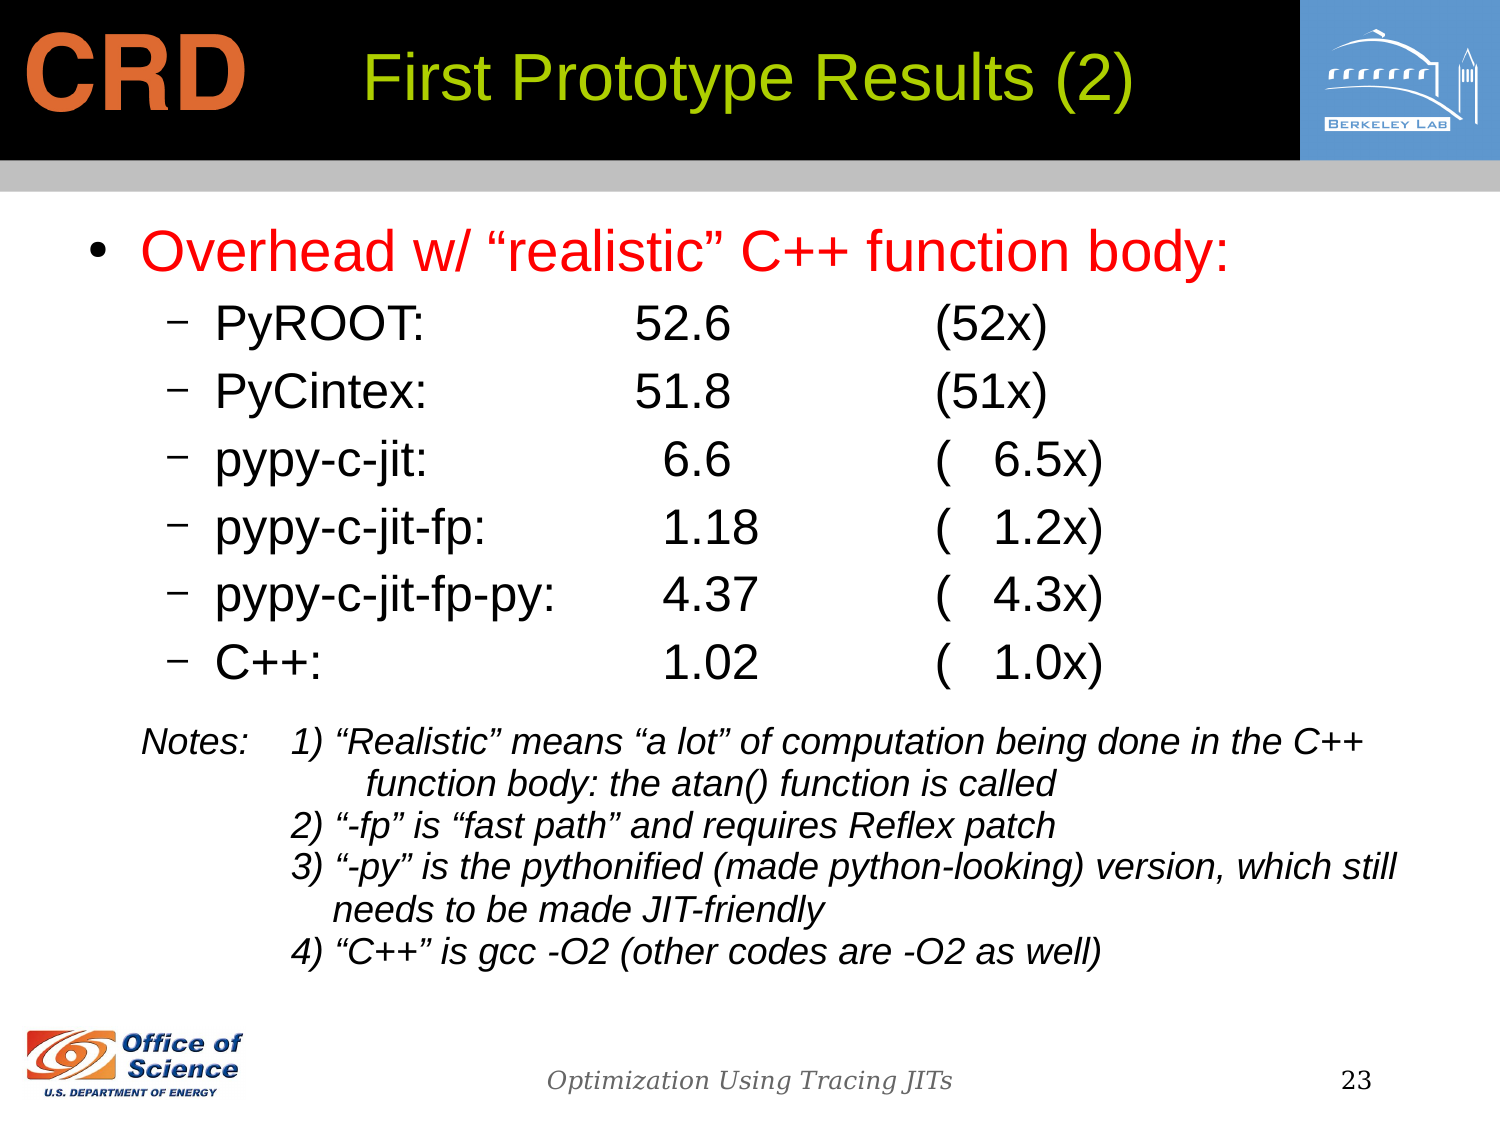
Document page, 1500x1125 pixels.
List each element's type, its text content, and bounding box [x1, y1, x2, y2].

picture [22, 1026, 246, 1100]
list Overhead w/ “realistic” C++ function body: PyROOT: 52.6 (52x) PyCintex: 51.8 (51x) pypy-c-jit: 6.6 ( 6.5x) pypy-c-jit-fp: 1.18 ( 1.2x) pypy-c-jit-fp-py: 4.37 ( 4.3x) C++: 1.02 ( 1.0x) Notes: 1) “Realistic” means “a lot” of computation being done in the C++ function body: the atan() function is called 2) “-fp” is “fast path” and requires Reflex patch 3) “-py” is the pythonified (made python-looking) version, which still needs to be made JIT-friendly 4) “C++” is gcc -O2 (other codes are -O2 as well) [69, 218, 1422, 993]
picture [1300, 0, 1500, 160]
title First Prototype Results (2) [306, 0, 1194, 156]
picture [0, 0, 266, 149]
